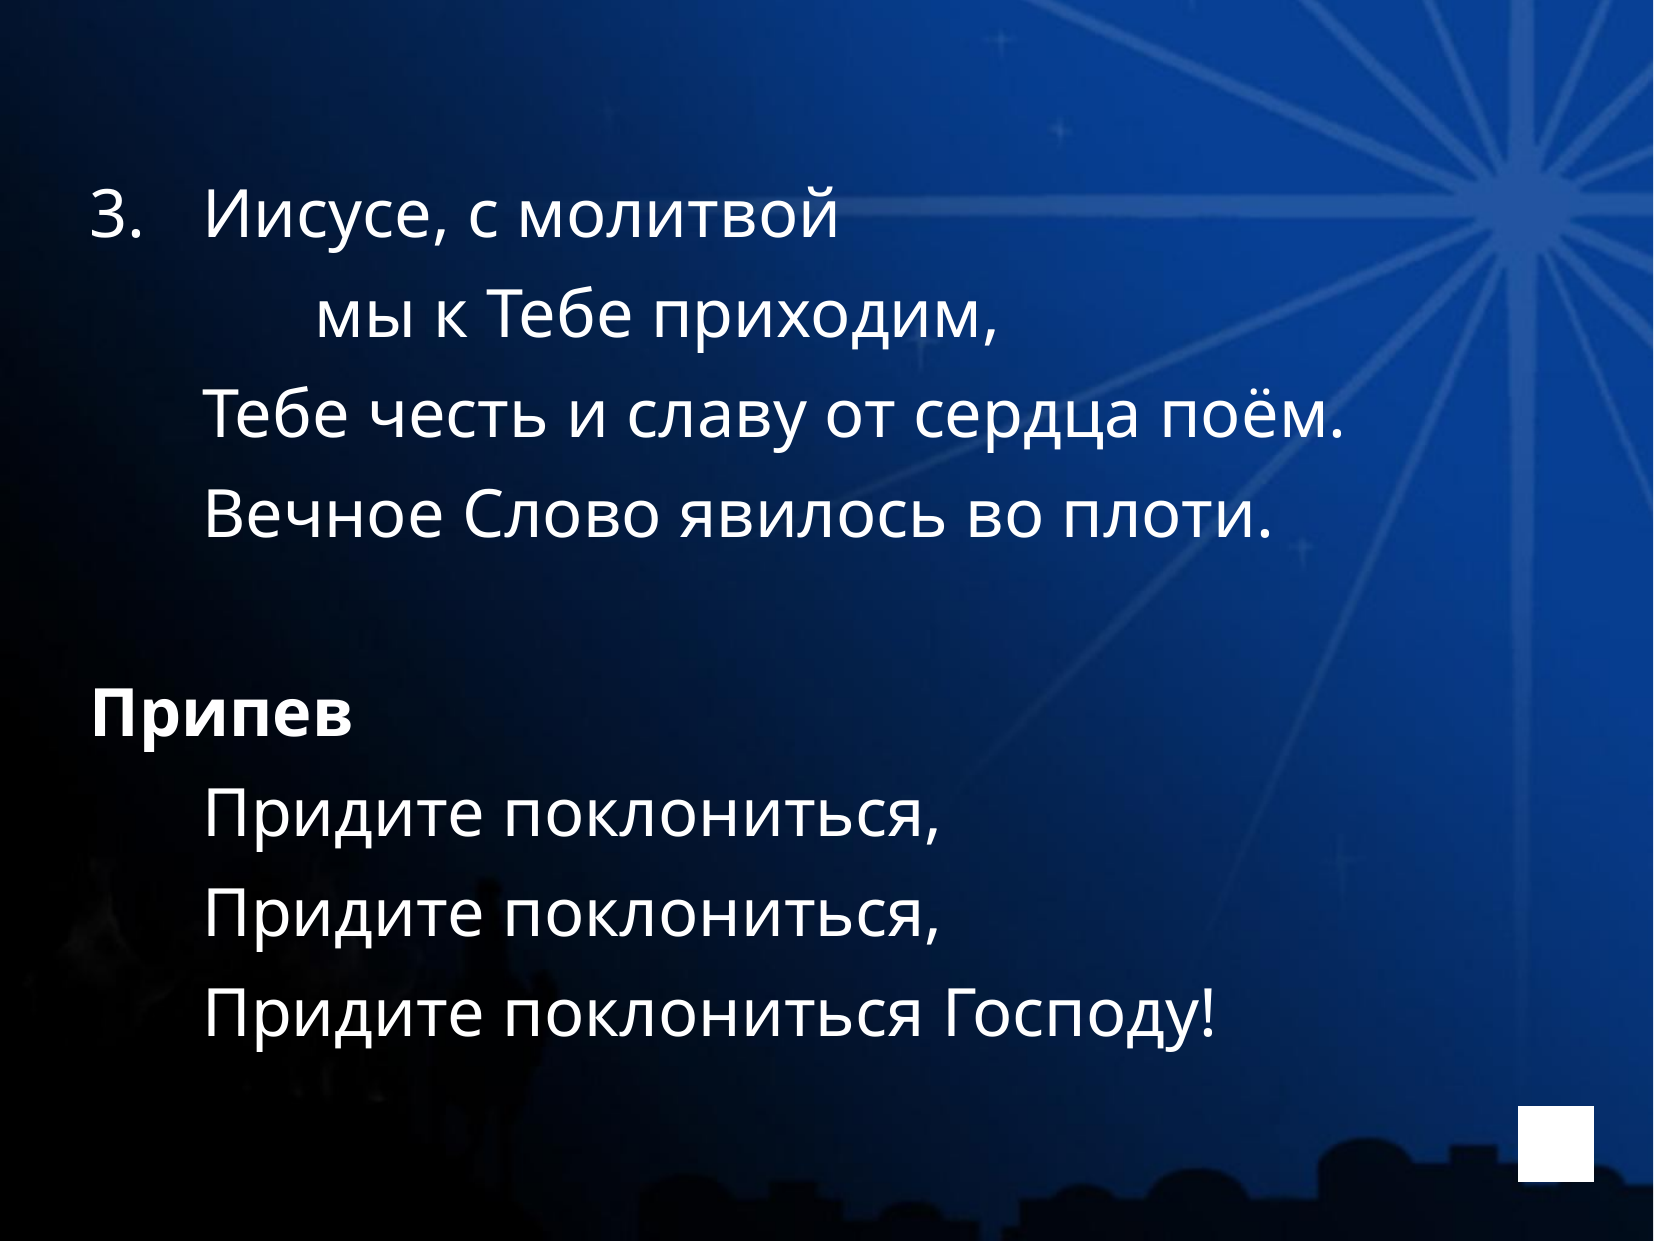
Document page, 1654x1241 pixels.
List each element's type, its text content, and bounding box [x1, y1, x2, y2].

text_box 3. Иисусе, с молитвой мы к Тебе приходим, Тебе честь и славу от сердца поём. Вечное Слово явилось во плоти. Припев Придите поклониться, Придите поклониться, Придите поклониться Господу! [75, 150, 1576, 1163]
picture [0, 0, 1654, 1241]
text_box [1518, 1106, 1594, 1182]
